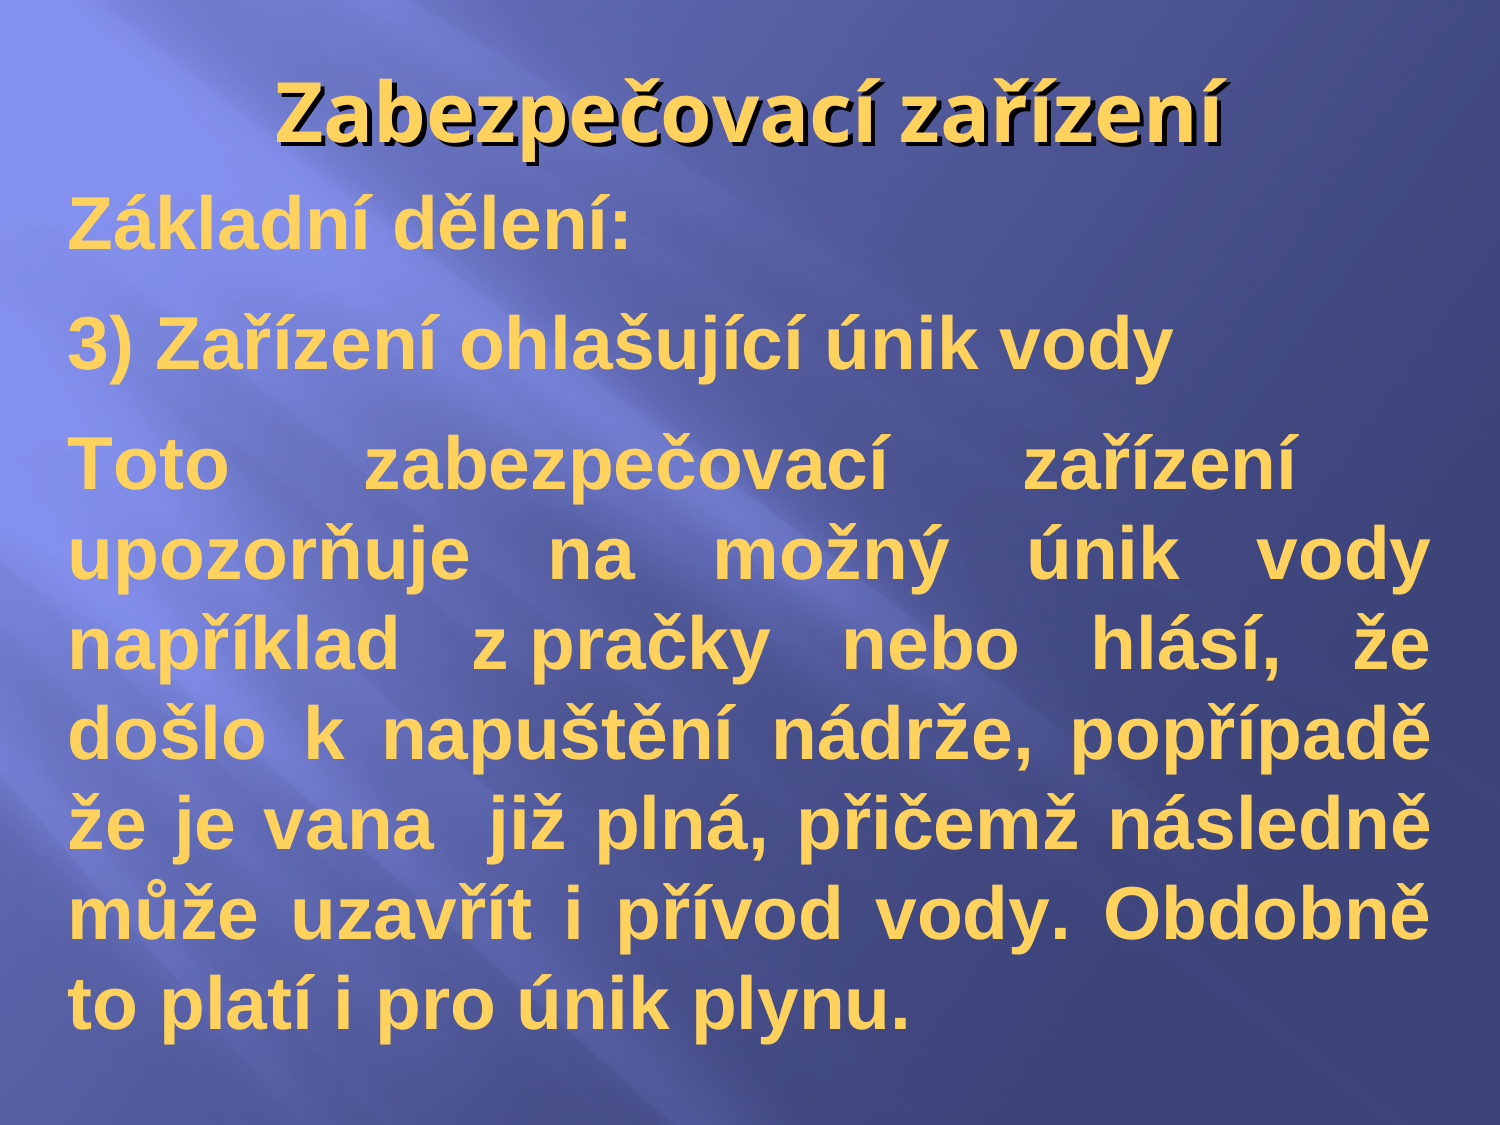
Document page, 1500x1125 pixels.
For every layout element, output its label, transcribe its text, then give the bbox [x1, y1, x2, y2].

text_box Základní dělení: 3) Zařízení ohlašující únik vody Toto zabezpečovací zařízení upozorňuje na možný únik vody například z pračky nebo hlásí, že došlo k napuštění nádrže, popřípadě že je vana již plná, přičemž následně může uzavřít i přívod vody. Obdobně to platí i pro únik plynu. [53, 172, 1447, 1047]
picture [0, 0, 1500, 1125]
title Zabezpečovací zařízení [75, 45, 1426, 172]
